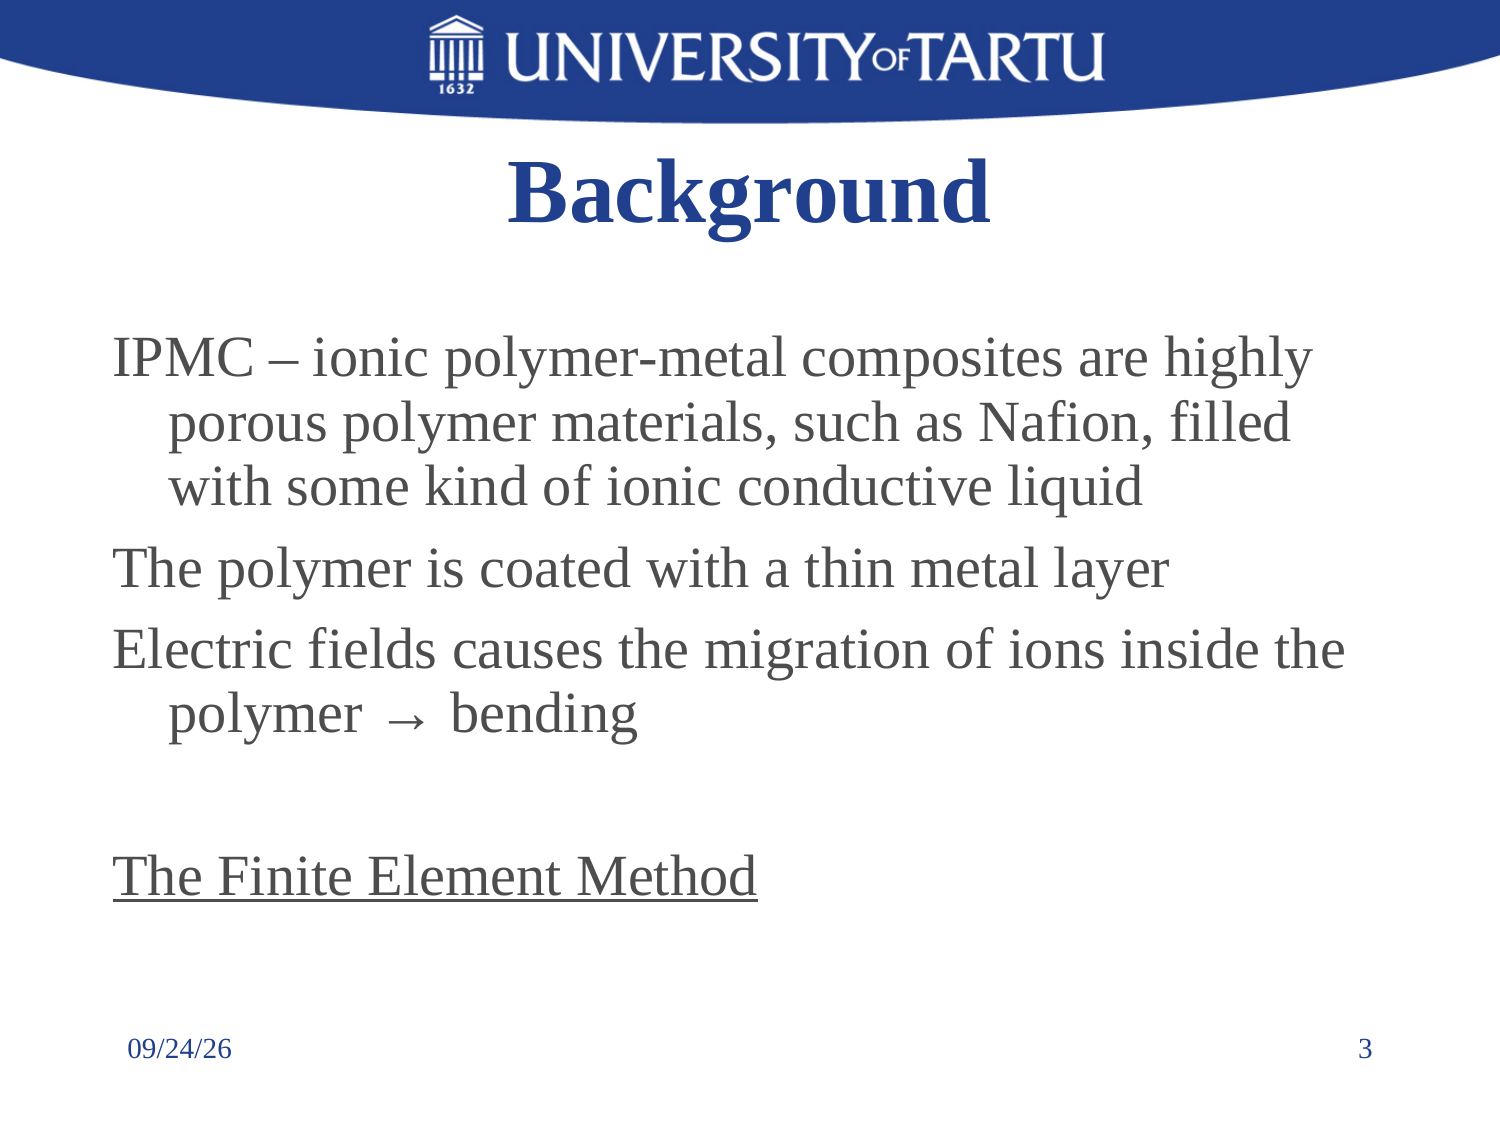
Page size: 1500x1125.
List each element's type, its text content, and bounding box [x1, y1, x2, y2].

list IPMC – ionic polymer-metal composites are highly porous polymer materials, such as Nafion, filled with some kind of ionic conductive liquid The polymer is coated with a thin metal layer Electric fields causes the migration of ions inside the polymer → bending The Finite Element Method [112, 324, 1388, 986]
picture [0, 0, 1500, 1125]
title Background [112, 125, 1388, 259]
